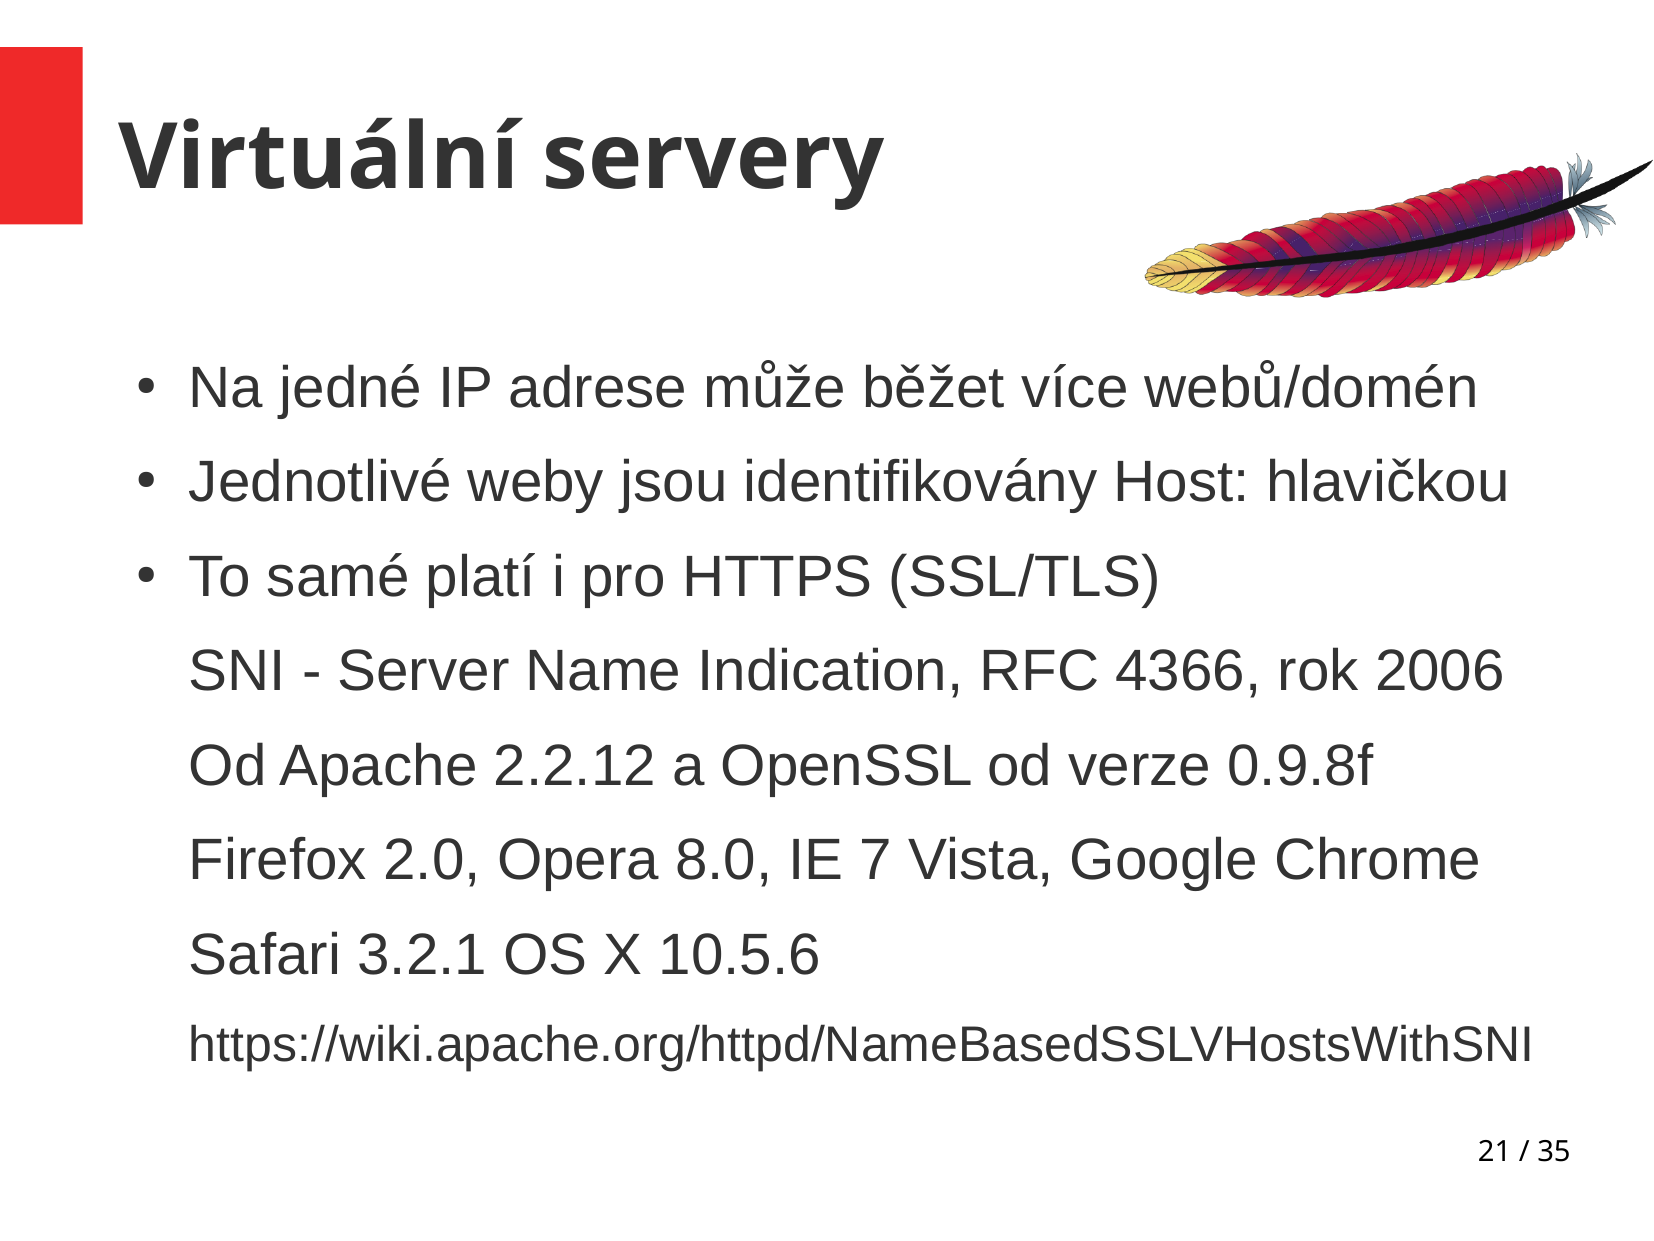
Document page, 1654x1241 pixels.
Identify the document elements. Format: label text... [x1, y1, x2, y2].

title Virtuální servery [118, 49, 1571, 257]
picture [1144, 153, 1654, 298]
list Na jedné IP adrese může běžet více webů/domén Jednotlivé weby jsou identifikovány Host: hlavičkou To samé platí i pro HTTPS (SSL/TLS) SNI - Server Name Indication, RFC 4366, rok 2006 Od Apache 2.2.12 a OpenSSL od verze 0.9.8f Firefox 2.0, Opera 8.0, IE 7 Vista, Google Chrome Safari 3.2.1 OS X 10.5.6 https://wiki.apache.org/httpd/NameBasedSSLVHostsWithSNI [118, 354, 1536, 1074]
